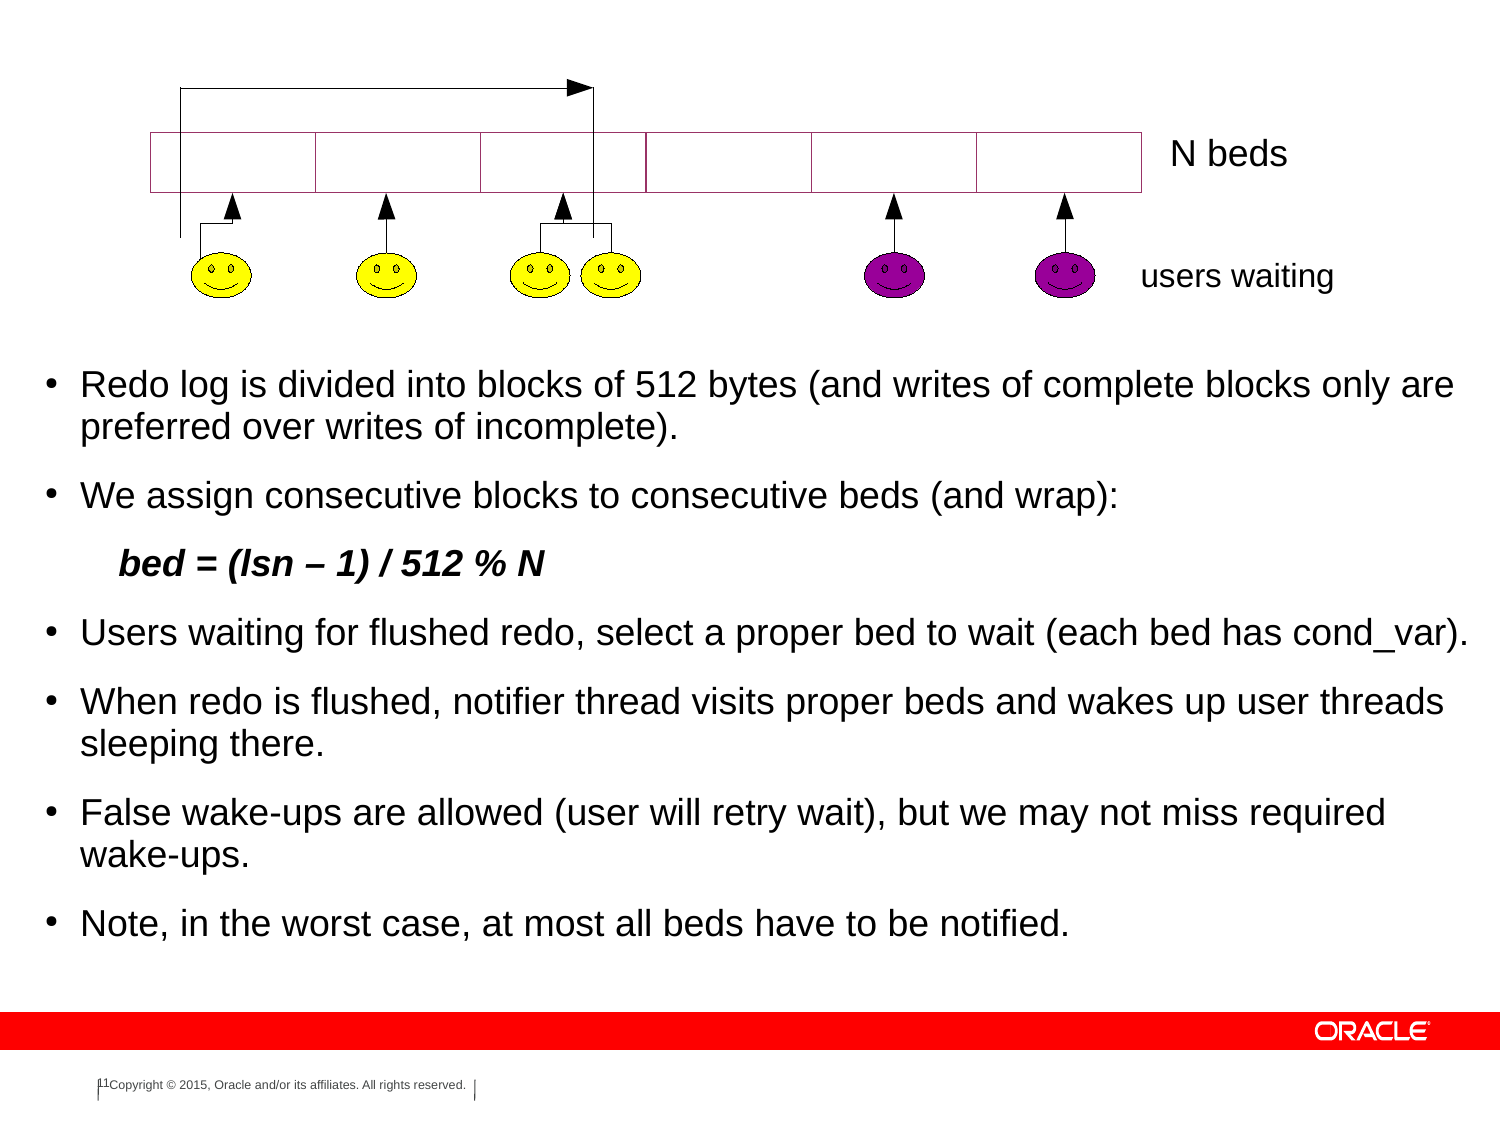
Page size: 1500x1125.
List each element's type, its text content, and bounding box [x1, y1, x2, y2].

text_box [1035, 252, 1096, 298]
text_box [864, 252, 925, 298]
text_box [510, 252, 571, 298]
text_box users waiting [1125, 250, 1351, 303]
picture [0, 1012, 1500, 1050]
text_box [181, 132, 593, 193]
text_box [594, 132, 1142, 193]
text_box [191, 252, 252, 298]
text_box N beds [1155, 125, 1379, 183]
text_box Redo log is divided into blocks of 512 bytes (and writes of complete blocks only are preferred over writes of incomplete). We assign consecutive blocks to consecutive beds (and wrap): bed = (lsn – 1) / 512 % N Users waiting for flushed redo, select a proper bed to wait (each bed has cond_var). When redo is flushed, notifier thread visits proper beds and wakes up user threads sleeping there. False wake-ups are allowed (user will retry wait), but we may not miss required wake-ups. Note, in the worst case, at most all beds have to be notified. [30, 321, 1500, 986]
text_box [356, 252, 417, 298]
text_box [580, 252, 641, 298]
text_box [150, 132, 180, 193]
